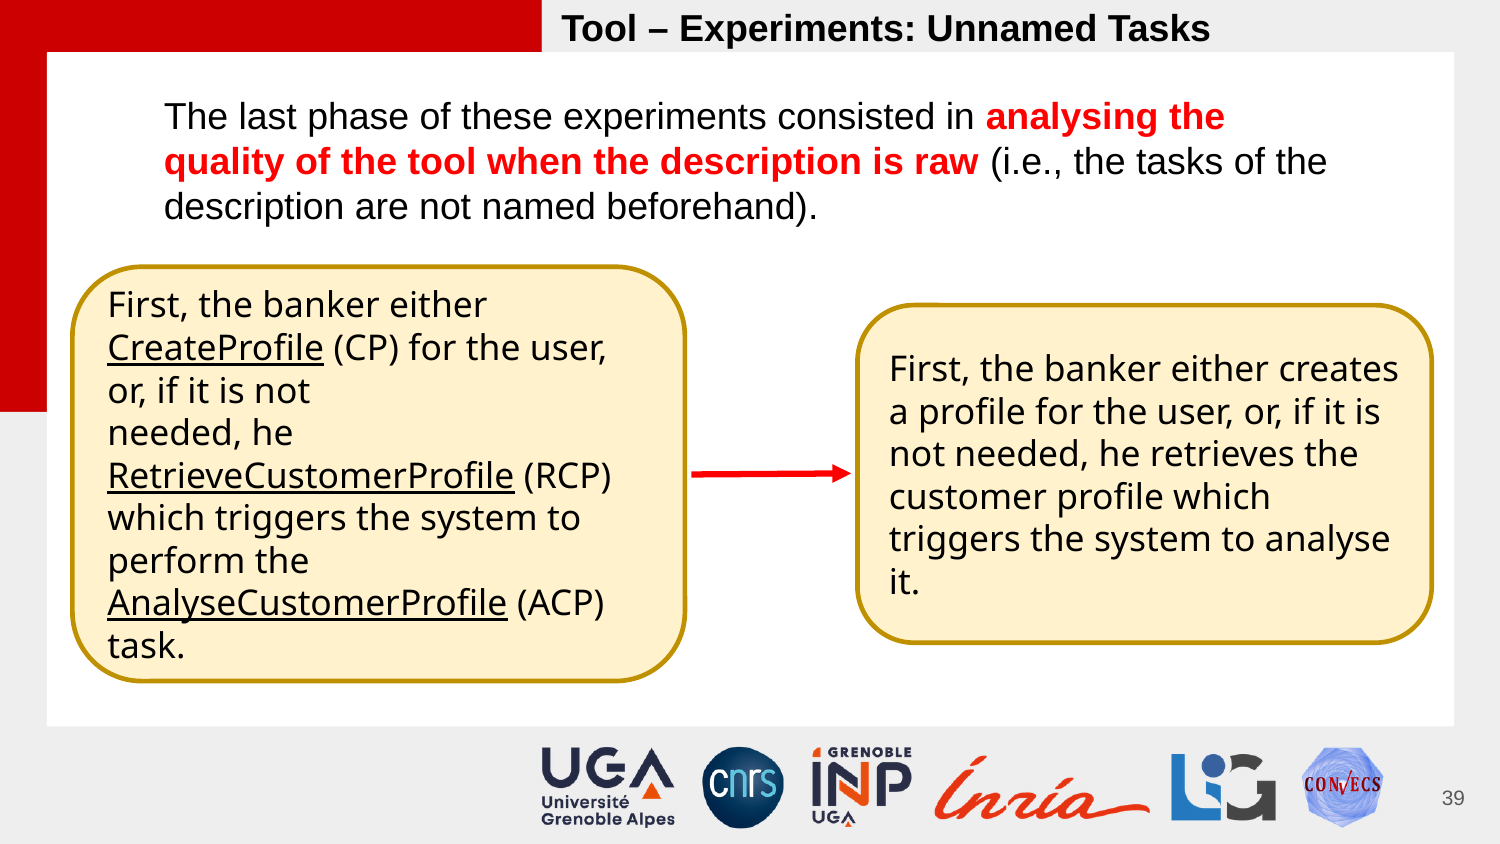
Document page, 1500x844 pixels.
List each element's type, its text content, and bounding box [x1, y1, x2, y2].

slide_number <numéro> [1389, 764, 1480, 830]
text_box First, the banker either creates a profile for the user, or, if it is not needed, he retrieves the customer profile which triggers the system to analyse it. [857, 305, 1432, 643]
text_box First, the banker either CreateProfile (CP) for the user, or, if it is not needed, he RetrieveCustomerProfile (RCP) which triggers the system to perform the AnalyseCustomerProfile (ACP) task. [72, 266, 685, 682]
picture [0, 0, 1500, 844]
text_box Tool – Experiments: Unnamed Tasks [546, 0, 1441, 55]
text_box The last phase of these experiments consisted in analysing the quality of the tool when the description is raw (i.e., the tasks of the description are not named beforehand). [148, 76, 1371, 267]
